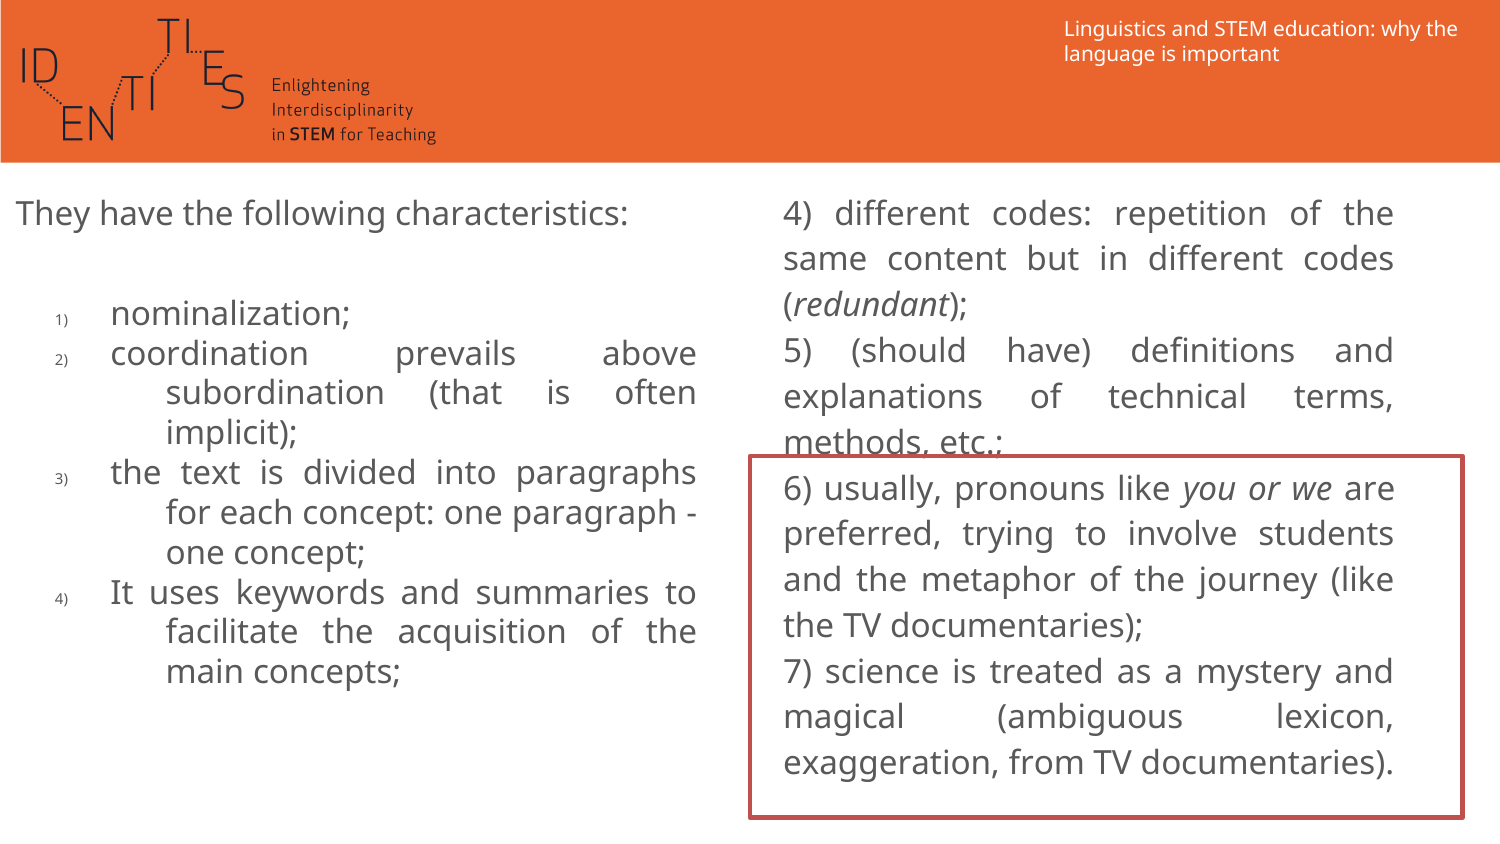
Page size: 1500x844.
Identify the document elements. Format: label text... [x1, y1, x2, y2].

picture [22, 15, 436, 148]
list 4) different codes: repetition of the same content but in different codes (redundant); 5) (should have) definitions and explanations of technical terms, methods, etc.; 6) usually, pronouns like you or we are preferred, trying to involve students and the metaphor of the journey (like the TV documentaries); 7) science is treated as a mystery and magical (ambiguous lexicon, exaggeration, from TV documentaries). [768, 178, 1420, 454]
list They have the following characteristics: nominalization; coordination prevails above subordination (that is often implicit); the text is divided into paragraphs for each concept: one paragraph - one concept; It uses keywords and summaries to facilitate the acquisition of the main concepts; [0, 184, 713, 834]
text_box [0, 0, 1500, 163]
text_box Linguistics and STEM education: why the language is important [1048, 7, 1500, 155]
list 4) different codes: repetition of the same content but in different codes (redundant); 5) (should have) definitions and explanations of technical terms, methods, etc.; 6) usually, pronouns like you or we are preferred, trying to involve students and the metaphor of the journey (like the TV documentaries); 7) science is treated as a mystery and magical (ambiguous lexicon, exaggeration, from TV documentaries). [768, 458, 1420, 792]
